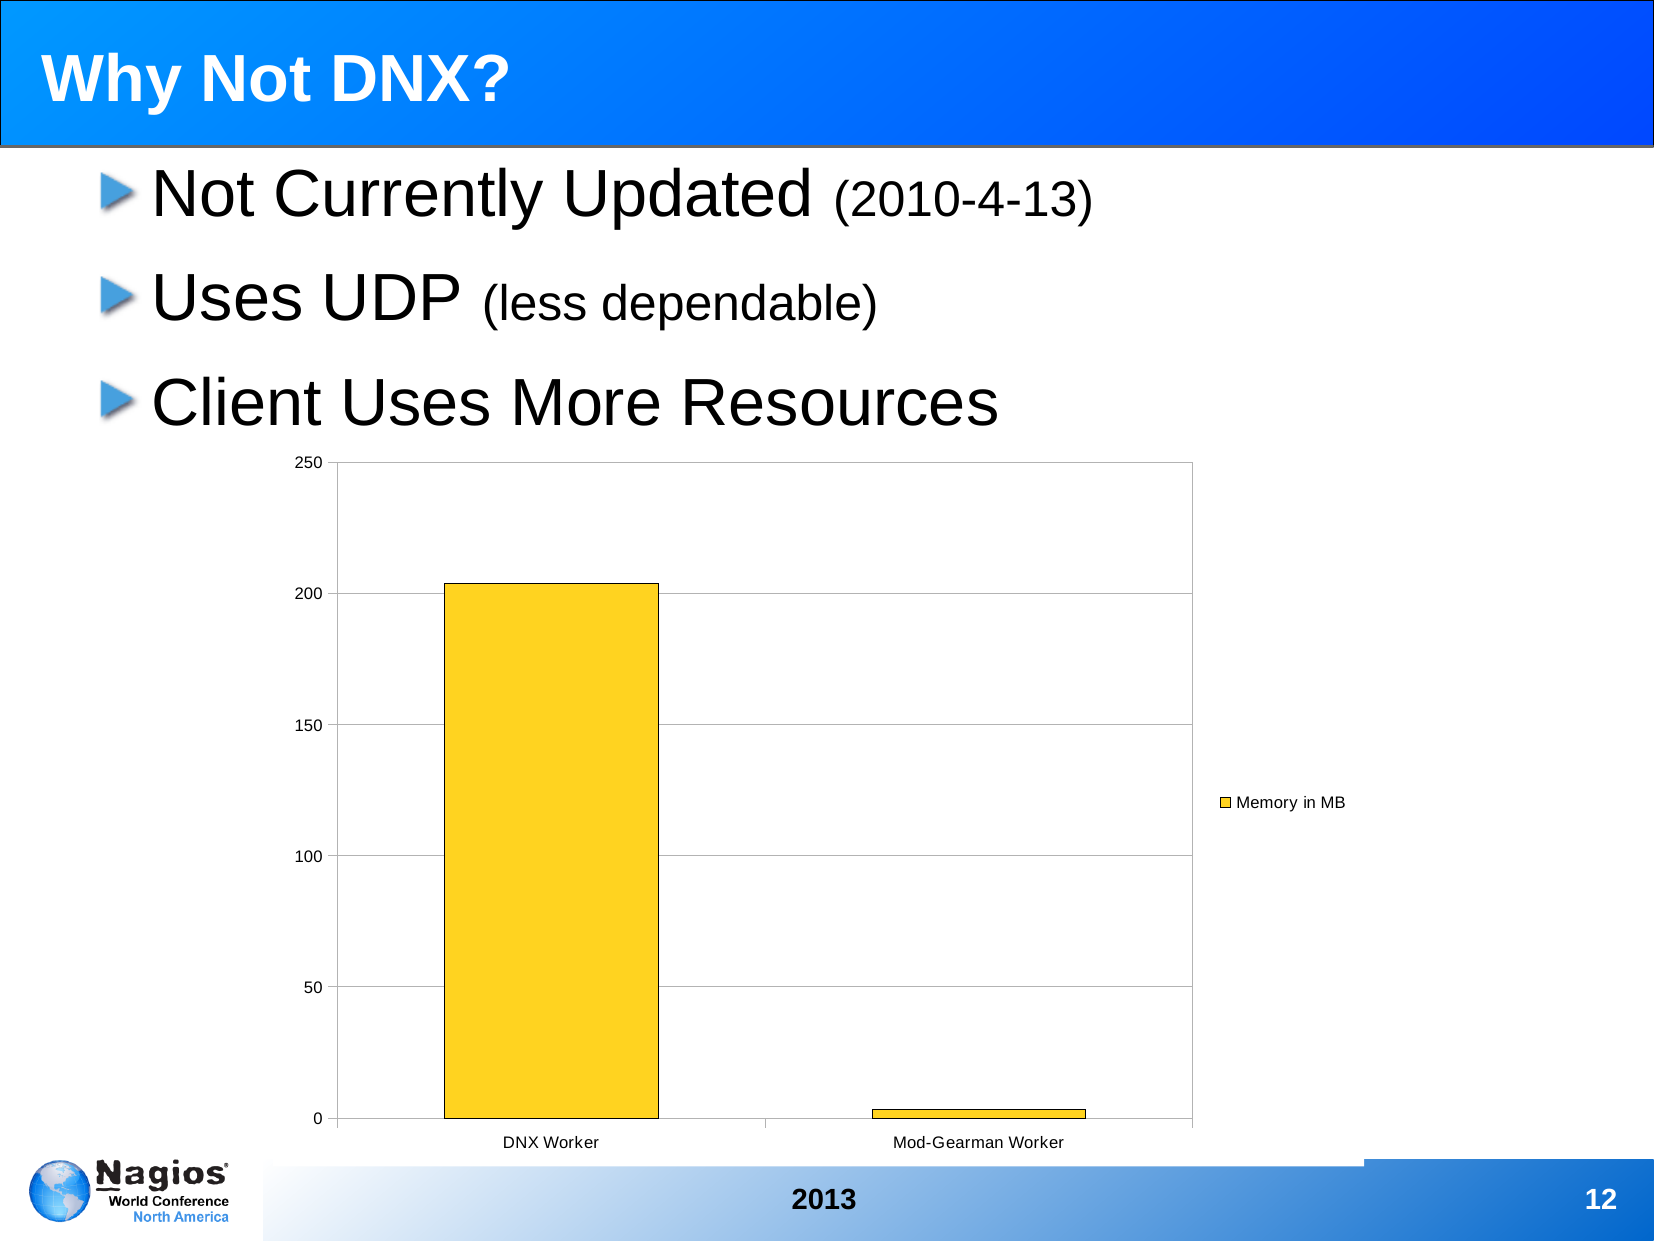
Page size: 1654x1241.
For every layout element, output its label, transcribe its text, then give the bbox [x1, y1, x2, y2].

title Why Not DNX? [41, 29, 1248, 127]
picture [29, 1159, 229, 1235]
chart [272, 438, 1365, 1167]
list Not Currently Updated (2010-4-13) Uses UDP (less dependable) Client Uses More Resources [80, 155, 1638, 1072]
